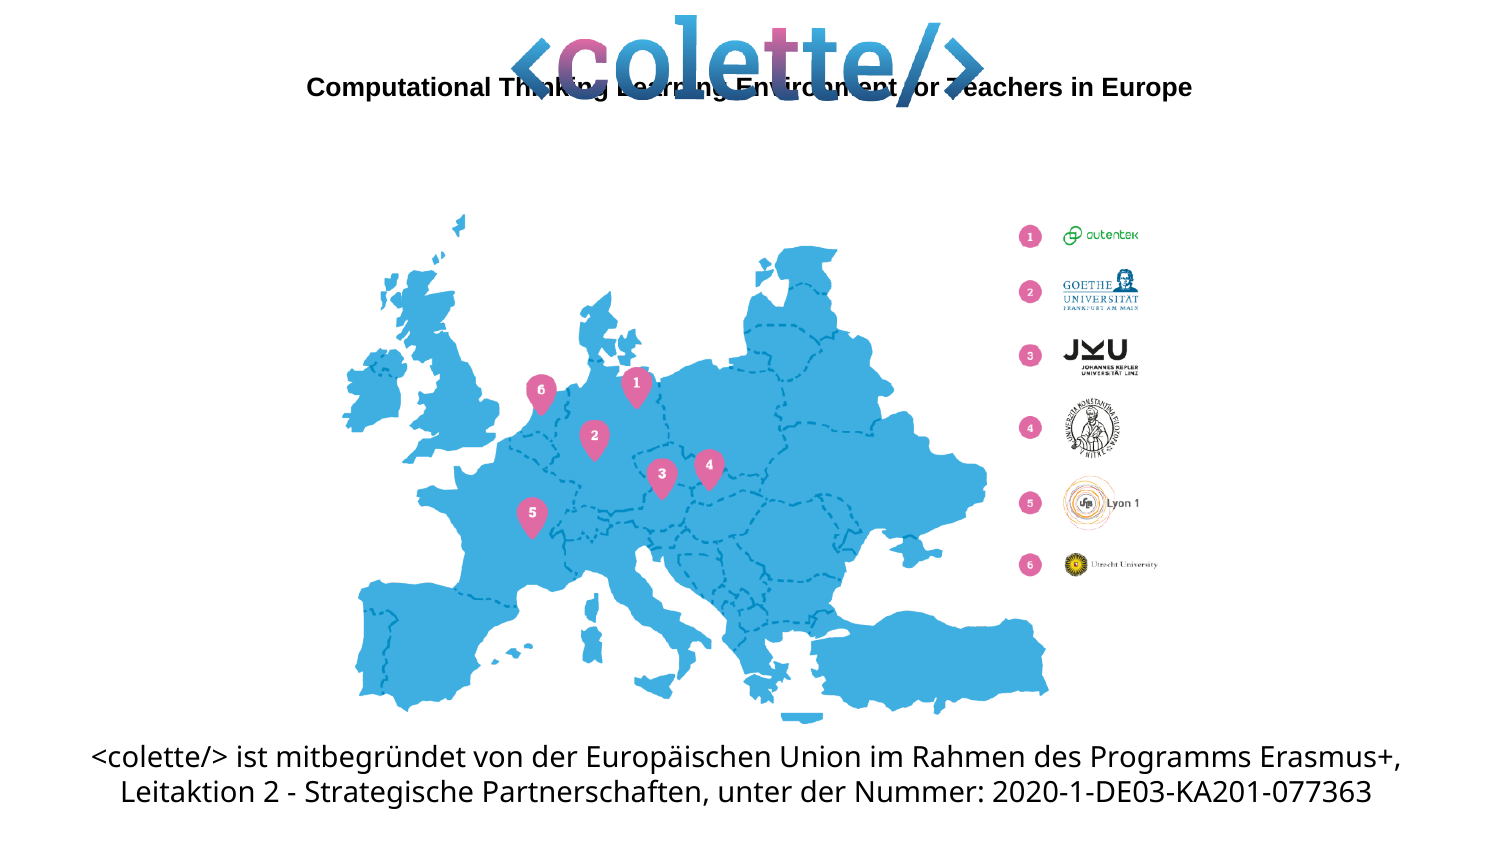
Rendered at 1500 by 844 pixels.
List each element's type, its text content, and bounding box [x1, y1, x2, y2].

picture [342, 214, 1158, 724]
title <colette/> Computational Thinking Learning Environment for Teachers in Europe [51, 23, 436, 117]
text_box <colette/> ist mitbegründet von der Europäischen Union im Rahmen des Programms Erasmus+, Leitaktion 2 - Strategische Partnerschaften, unter der Nummer: 2020-1-DE03-KA201-077363 [47, 723, 1446, 825]
picture [436, 0, 1058, 165]
title <colette/> Computational Thinking Learning Environment for Teachers in Europe [1058, 23, 1449, 117]
